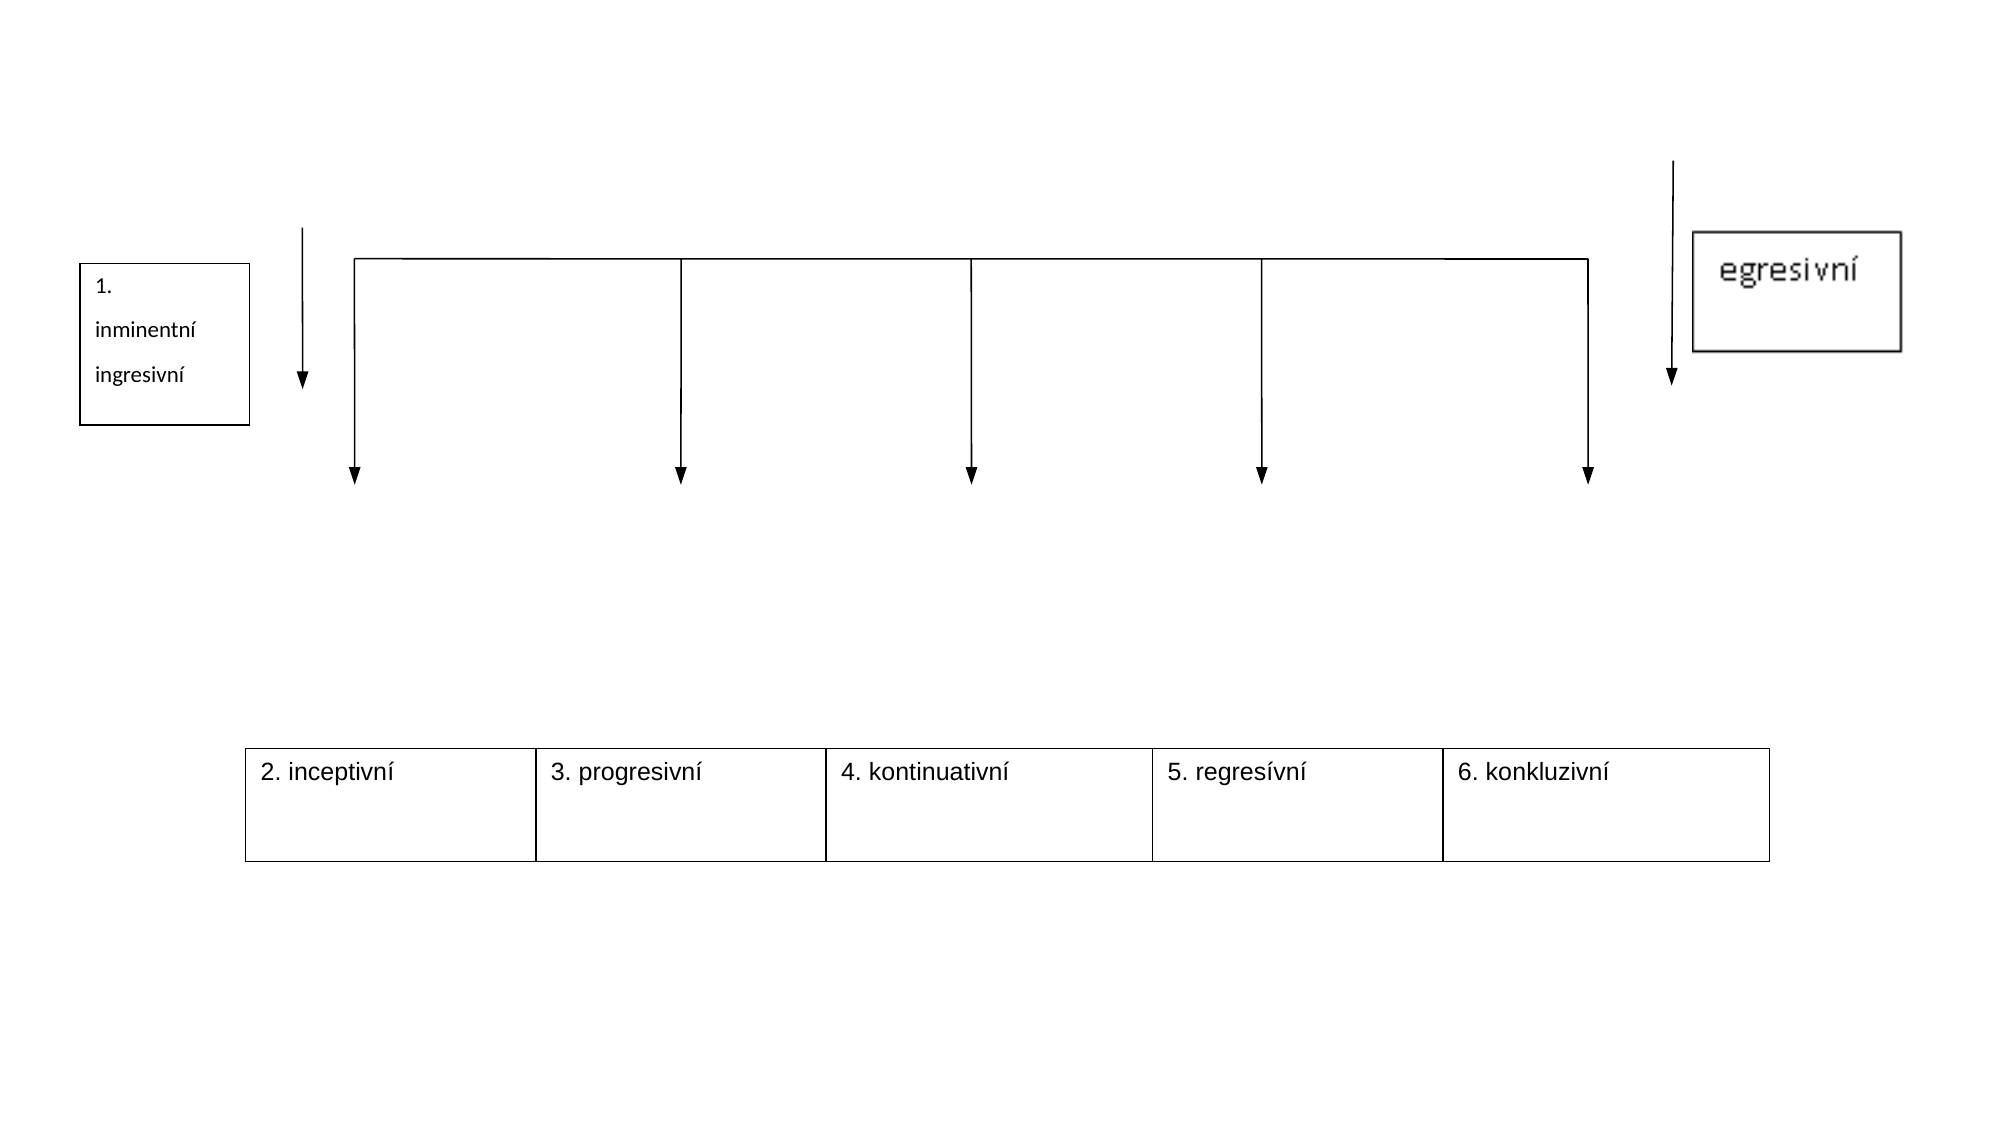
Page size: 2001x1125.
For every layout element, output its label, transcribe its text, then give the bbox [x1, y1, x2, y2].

text_box 4. kontinuativní [826, 748, 1152, 862]
text_box 2. inceptivní [245, 748, 535, 862]
text_box 6. konkluzivní [1442, 748, 1770, 862]
text_box 1. inminentní ingresivní [79, 263, 250, 425]
text_box 3. progresivní [535, 748, 825, 862]
text_box 5. regresívní [1152, 748, 1442, 862]
picture [1692, 229, 1908, 356]
